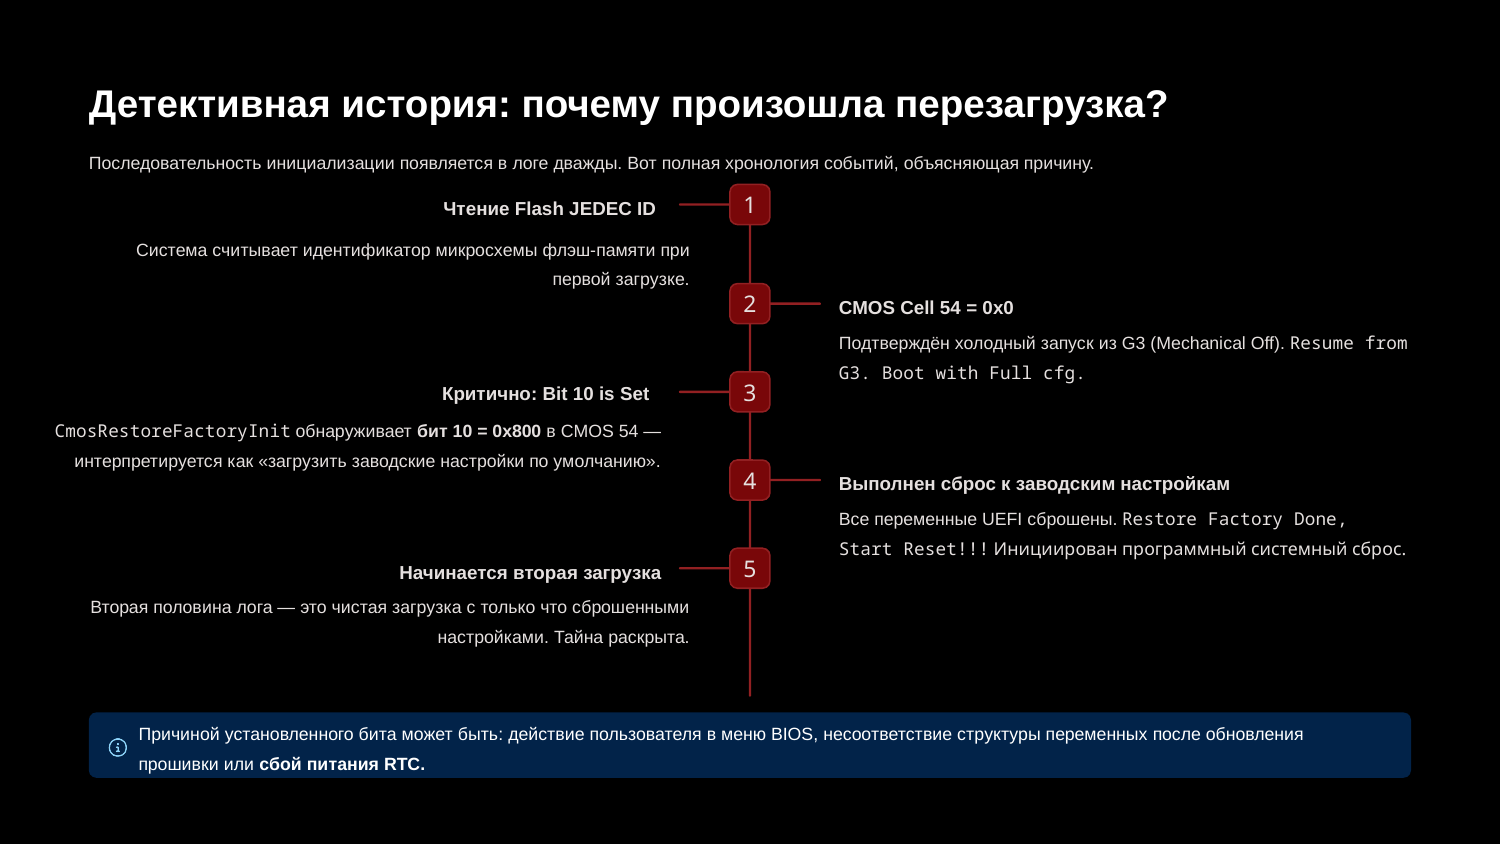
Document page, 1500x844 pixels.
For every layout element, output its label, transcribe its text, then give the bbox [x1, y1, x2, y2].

text_box Все переменные UEFI сброшены. Restore Factory Done, Start Reset!!! Инициирован программный системный сброс. [838, 499, 1411, 551]
text_box [88, 712, 1412, 778]
text_box 2 [738, 288, 762, 319]
text_box CMOS Cell 54 = 0x0 [838, 289, 1037, 315]
text_box [678, 184, 821, 697]
text_box 1 [738, 189, 762, 220]
text_box 3 [738, 377, 762, 407]
text_box Выполнен сброс к заводским настройкам [838, 466, 1280, 482]
text_box Подтверждён холодный запуск из G3 (Mechanical Off). Resume from G3. Boot with Full cfg. [838, 322, 1411, 376]
text_box Последовательность инициализации появляется в логе дважды. Вот полная хронология событий, объясняющая причину. [88, 143, 1411, 169]
text_box Начинается вторая загрузка [358, 554, 662, 575]
text_box Детективная история: почему произошла перезагрузка? [88, 65, 1254, 116]
picture [106, 738, 129, 757]
text_box 4 [738, 465, 762, 495]
text_box Чтение Flash JEDEC ID [381, 190, 662, 207]
text_box CmosRestoreFactoryInit обнаруживает бит 10 = 0x800 в CMOS 54 — интерпретируется как «загрузить заводские настройки по умолчанию». [36, 411, 662, 463]
text_box Система считывает идентификатор микросхемы флэш-памяти при первой загрузке. [117, 229, 690, 255]
text_box 5 [738, 553, 762, 583]
text_box Причиной установленного бита может быть: действие пользователя в меню BIOS, несоответствие структуры переменных после обновления прошивки или сбой питания RTC. [138, 714, 1386, 740]
text_box Критично: Bit 10 is Set [416, 375, 650, 401]
text_box Вторая половина лога — это чистая загрузка с только что сброшенными настройками. Тайна раскрыта. [62, 587, 690, 659]
